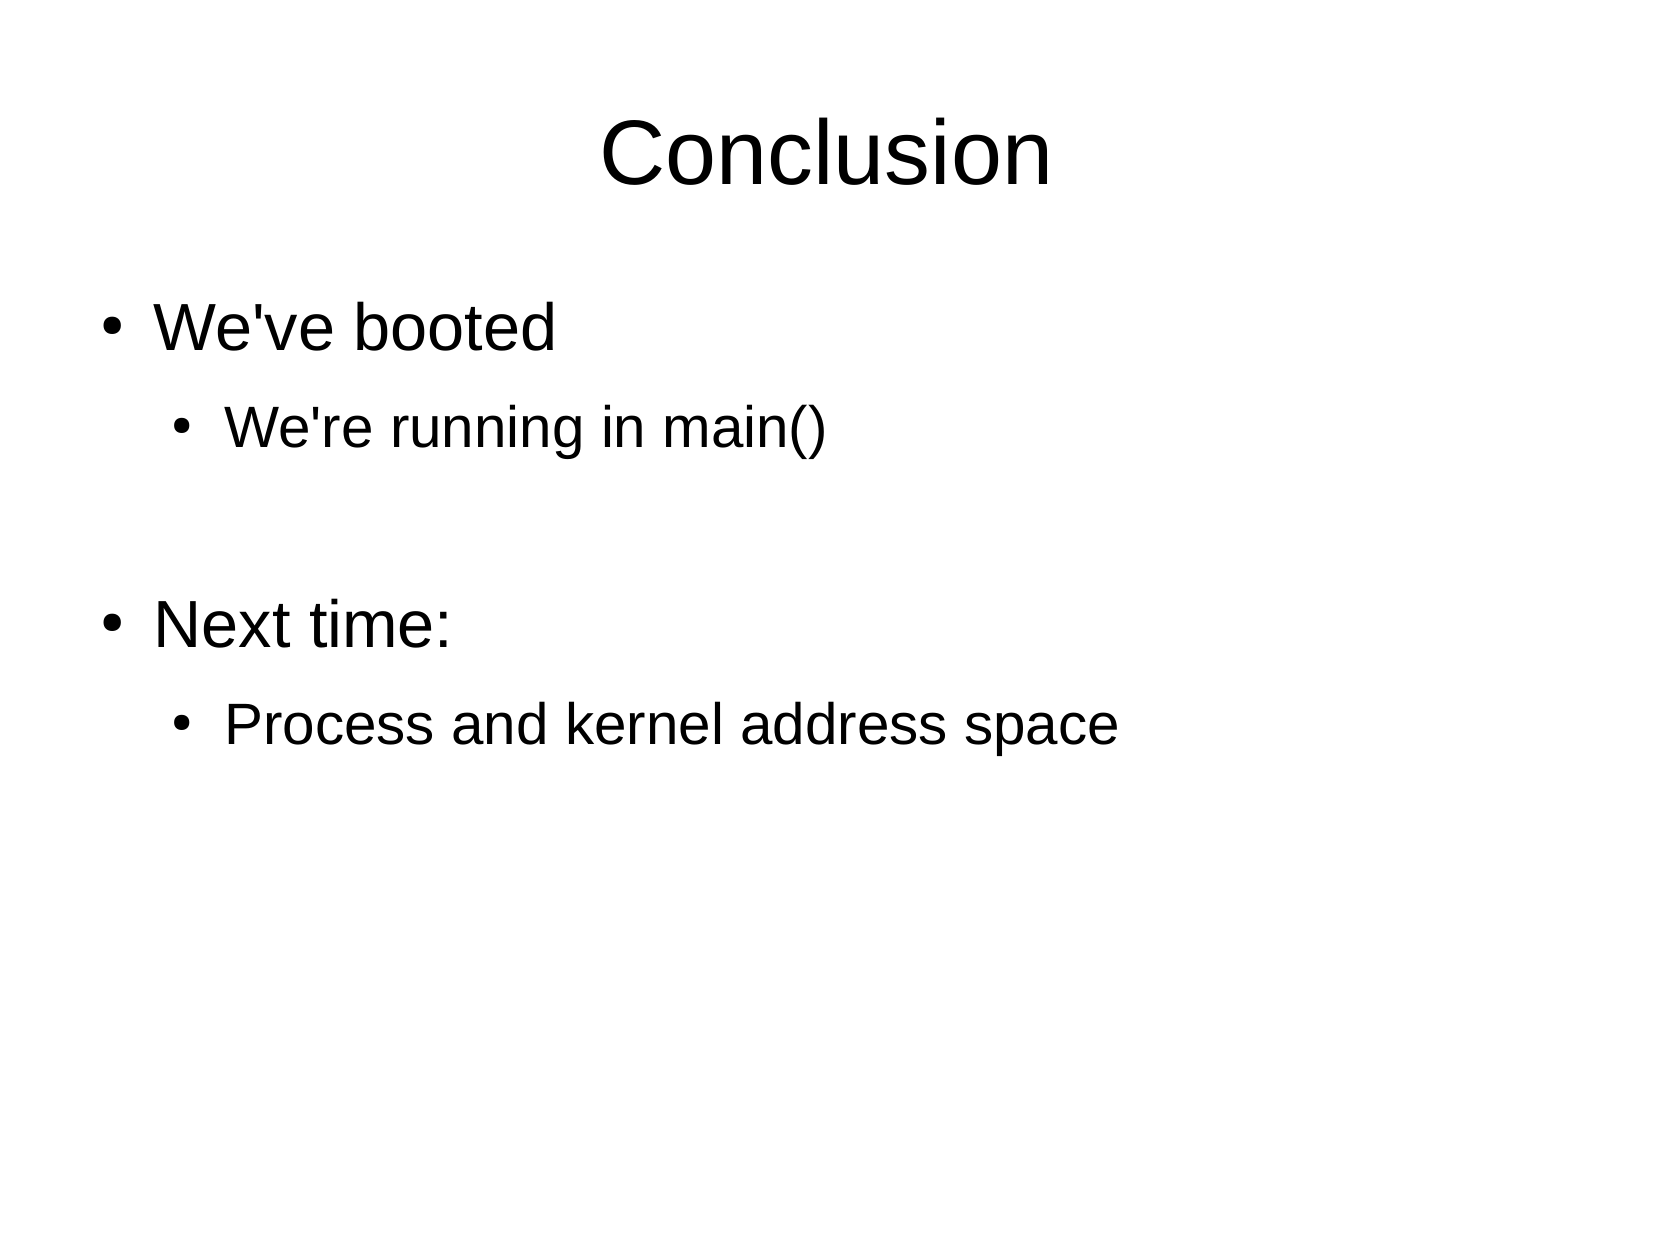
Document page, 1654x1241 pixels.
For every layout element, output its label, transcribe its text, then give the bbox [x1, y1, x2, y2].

title Conclusion [82, 49, 1571, 257]
list We've booted We're running in main() Next time: Process and kernel address space [82, 290, 1571, 1010]
